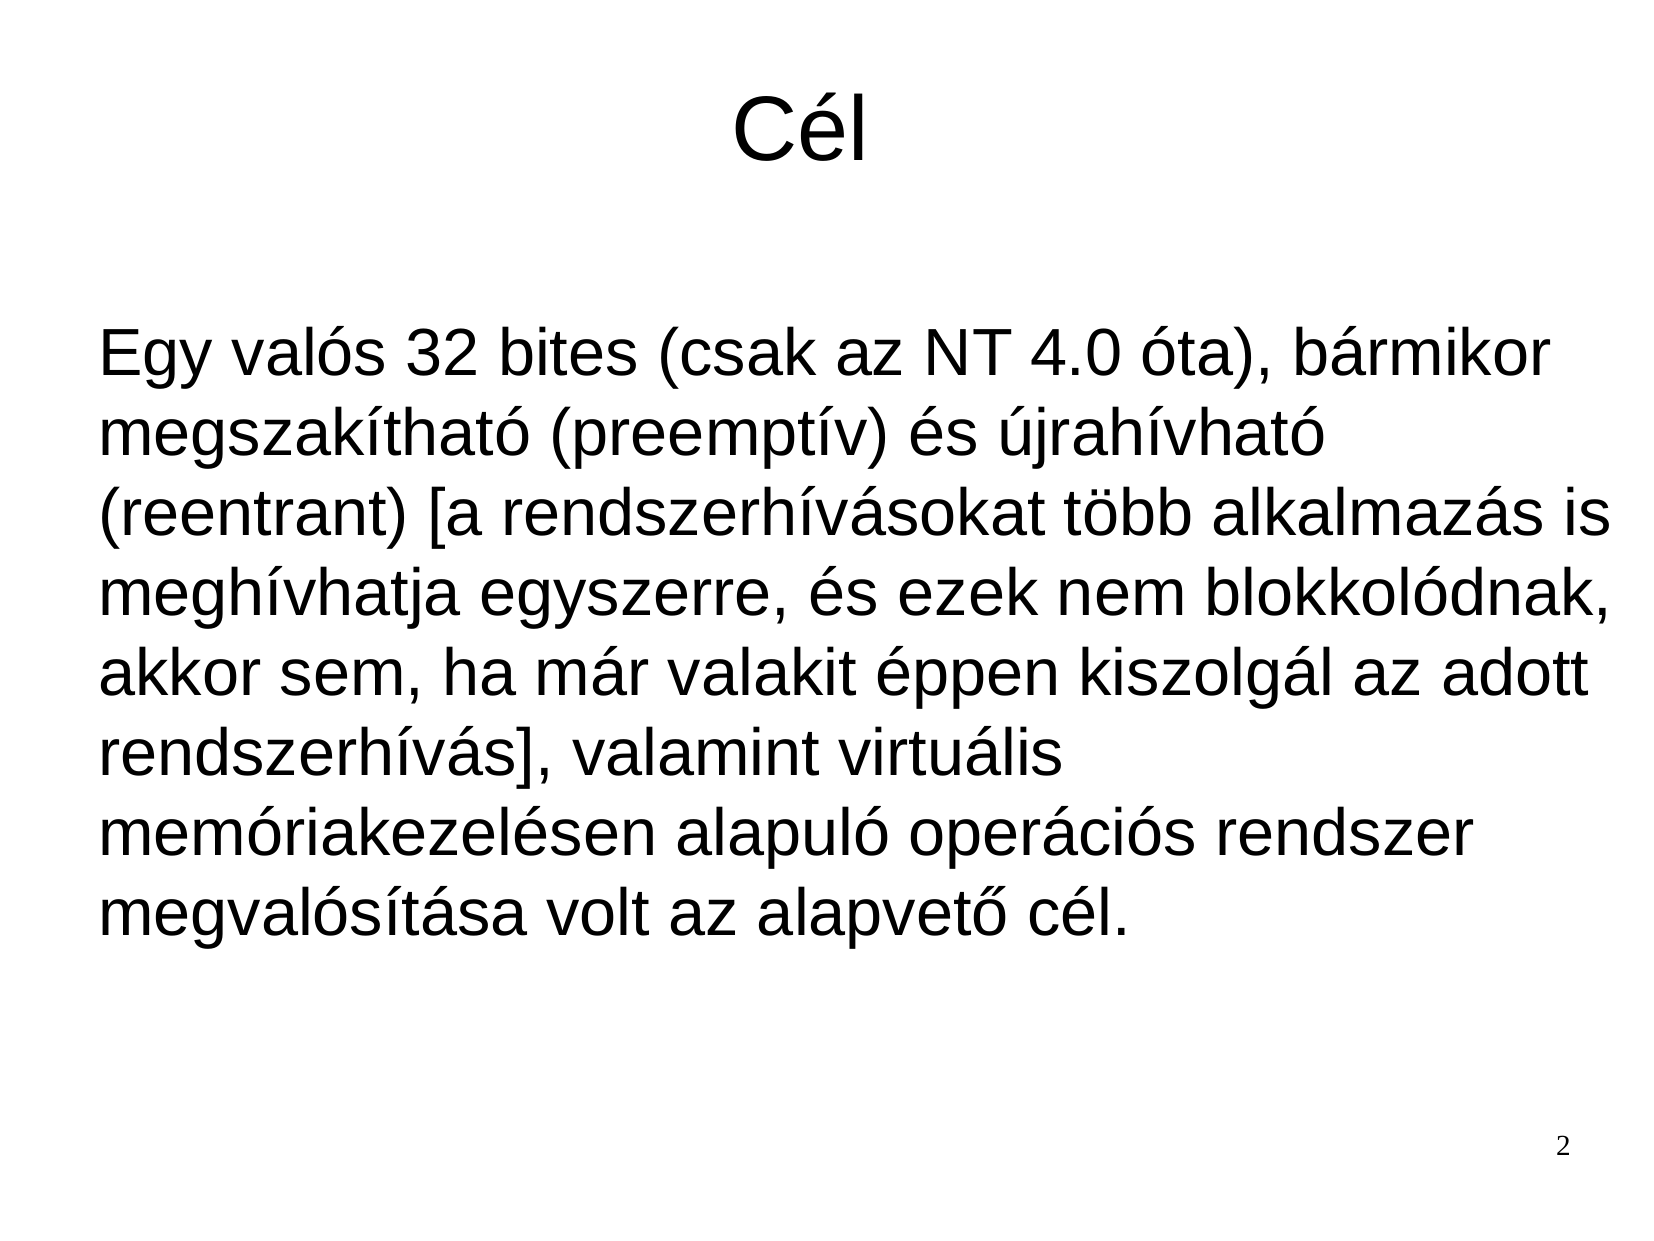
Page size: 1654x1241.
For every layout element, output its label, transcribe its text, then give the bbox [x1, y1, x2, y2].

list Egy valós 32 bites (csak az NT 4.0 óta), bármikor megszakítható (preemptív) és újrahívható (reentrant) [a rendszerhívásokat több alkalmazás is meghívhatja egyszerre, és ezek nem blokkolódnak, akkor sem, ha már valakit éppen kiszolgál az adott rendszerhívás], valamint virtuális memóriakezelésen alapuló operációs rendszer megvalósítása volt az alapvető cél. [27, 300, 1630, 1033]
title Cél [110, 20, 1517, 228]
